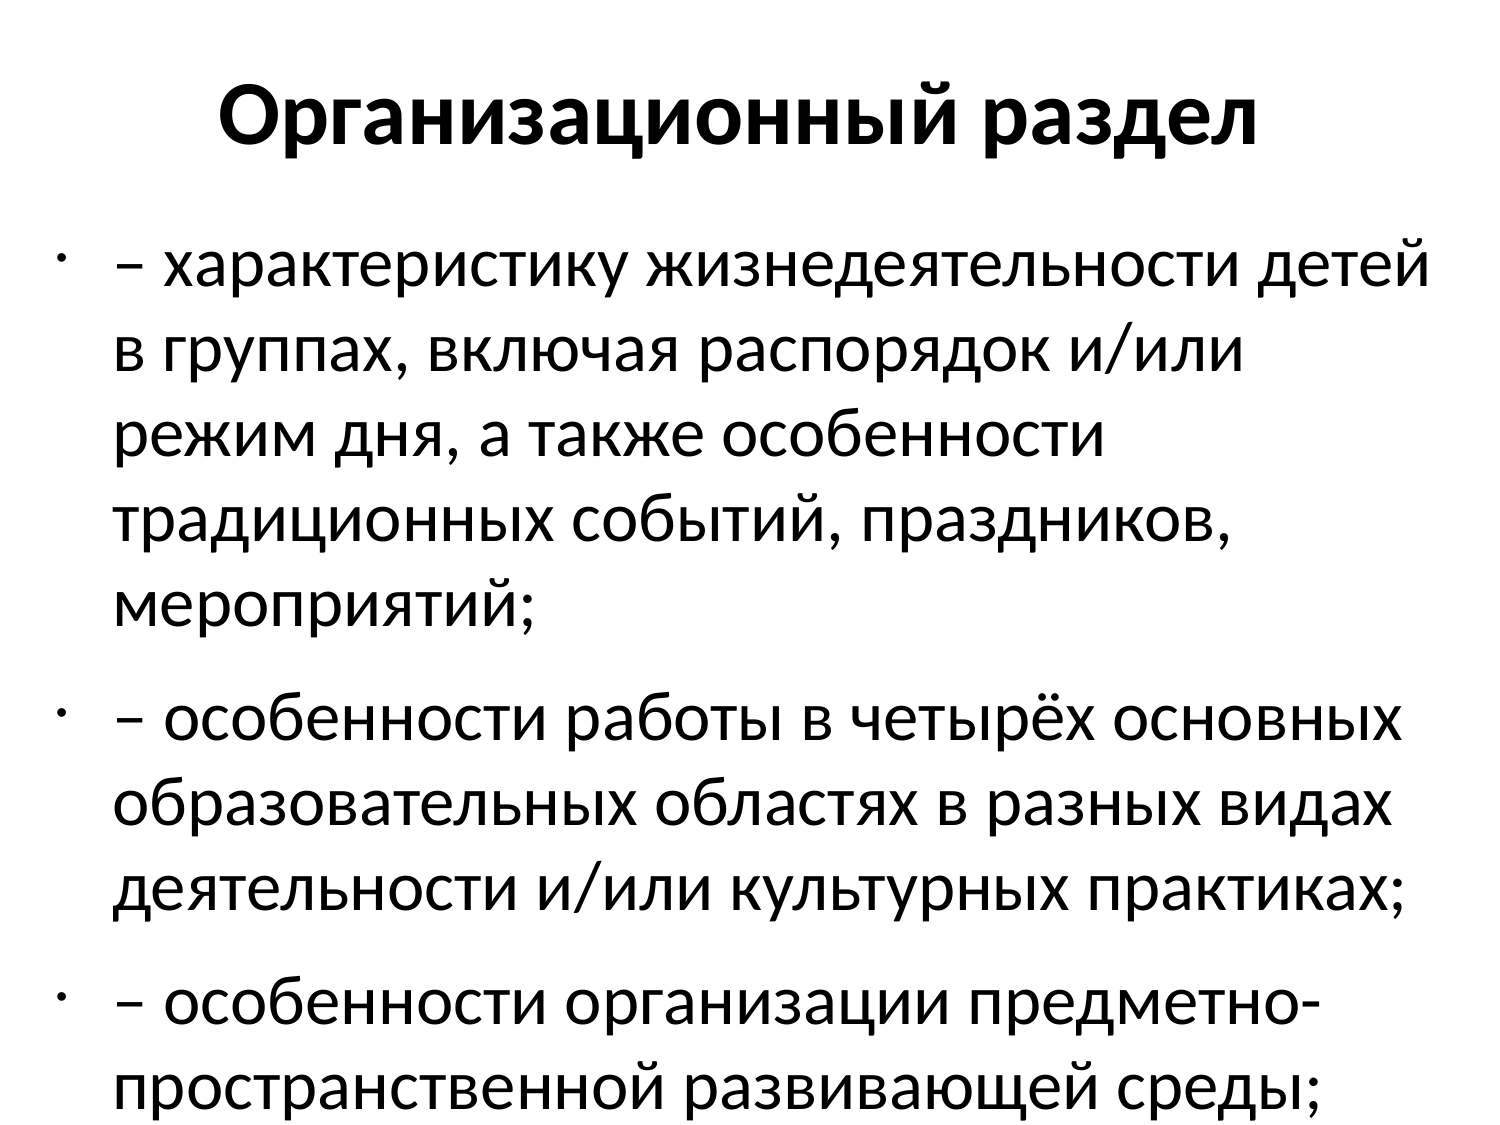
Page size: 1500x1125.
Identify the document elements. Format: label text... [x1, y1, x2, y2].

title Организационный раздел [75, 45, 1425, 208]
list – характеристику жизнедеятельности детей в группах, включая распорядок и/или режим дня, а также особенности традиционных событий, праздников, мероприятий; – особенности работы в четырёх основных образовательных областях в разных видах деятельности и/или культурных практиках; – особенности организации предметно-пространственной развивающей среды; – характеристику основных принципов, методов и/или технологий реализации Программы, в том числе связанных с обеспечением адаптации детей в Организации (группе); – способы и направления поддержки детской инициативы; – особенности взаимодействия педагогического коллектива с семьями воспитанников. [41, 208, 1471, 1059]
